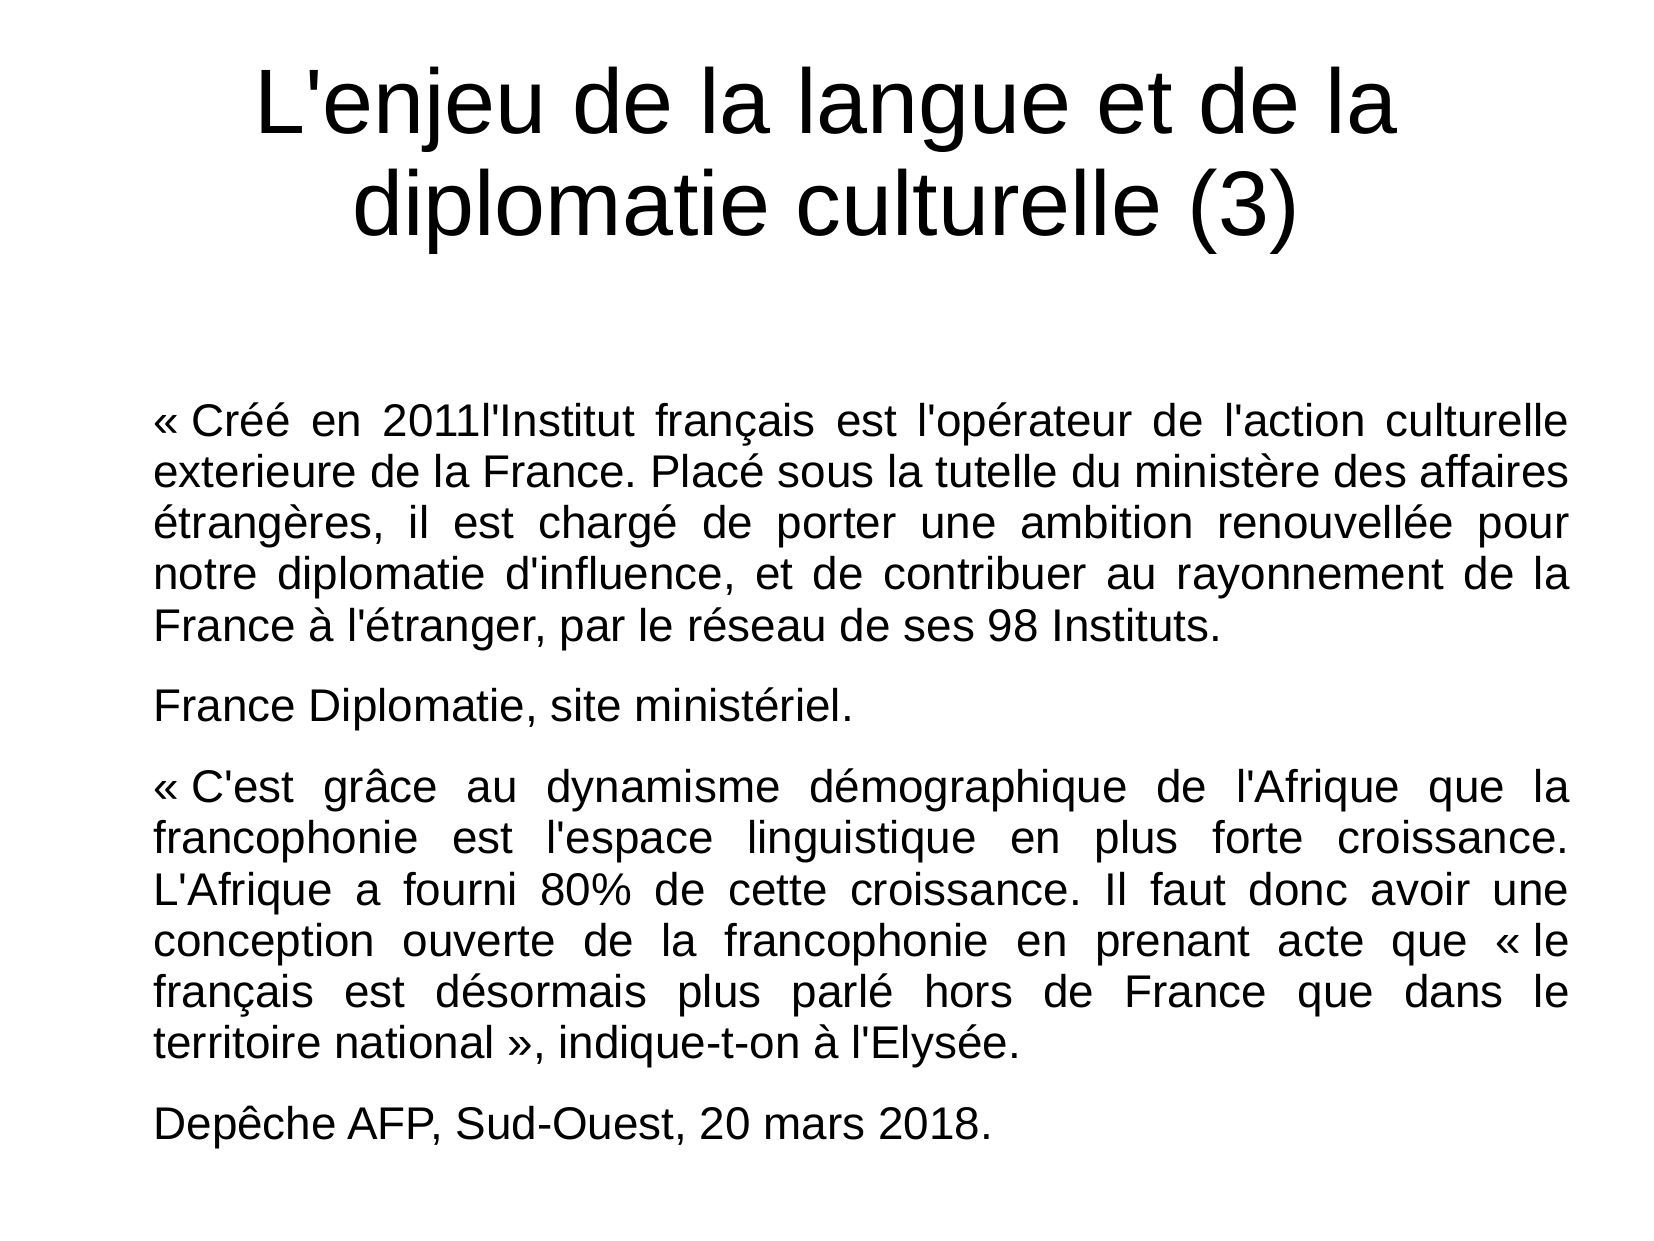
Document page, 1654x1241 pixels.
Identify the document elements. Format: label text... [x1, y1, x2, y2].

title L'enjeu de la langue et de la diplomatie culturelle (3) [82, 49, 1571, 257]
list « Créé en 2011l'Institut français est l'opérateur de l'action culturelle exterieure de la France. Placé sous la tutelle du ministère des affaires étrangères, il est chargé de porter une ambition renouvellée pour notre diplomatie d'influence, et de contribuer au rayonnement de la France à l'étranger, par le réseau de ses 98 Instituts. France Diplomatie, site ministériel. « C'est grâce au dynamisme démographique de l'Afrique que la francophonie est l'espace linguistique en plus forte croissance. L'Afrique a fourni 80% de cette croissance. Il faut donc avoir une conception ouverte de la francophonie en prenant acte que « le français est désormais plus parlé hors de France que dans le territoire national », indique-t-on à l'Elysée. Depêche AFP, Sud-Ouest, 20 mars 2018. [82, 290, 1571, 1147]
